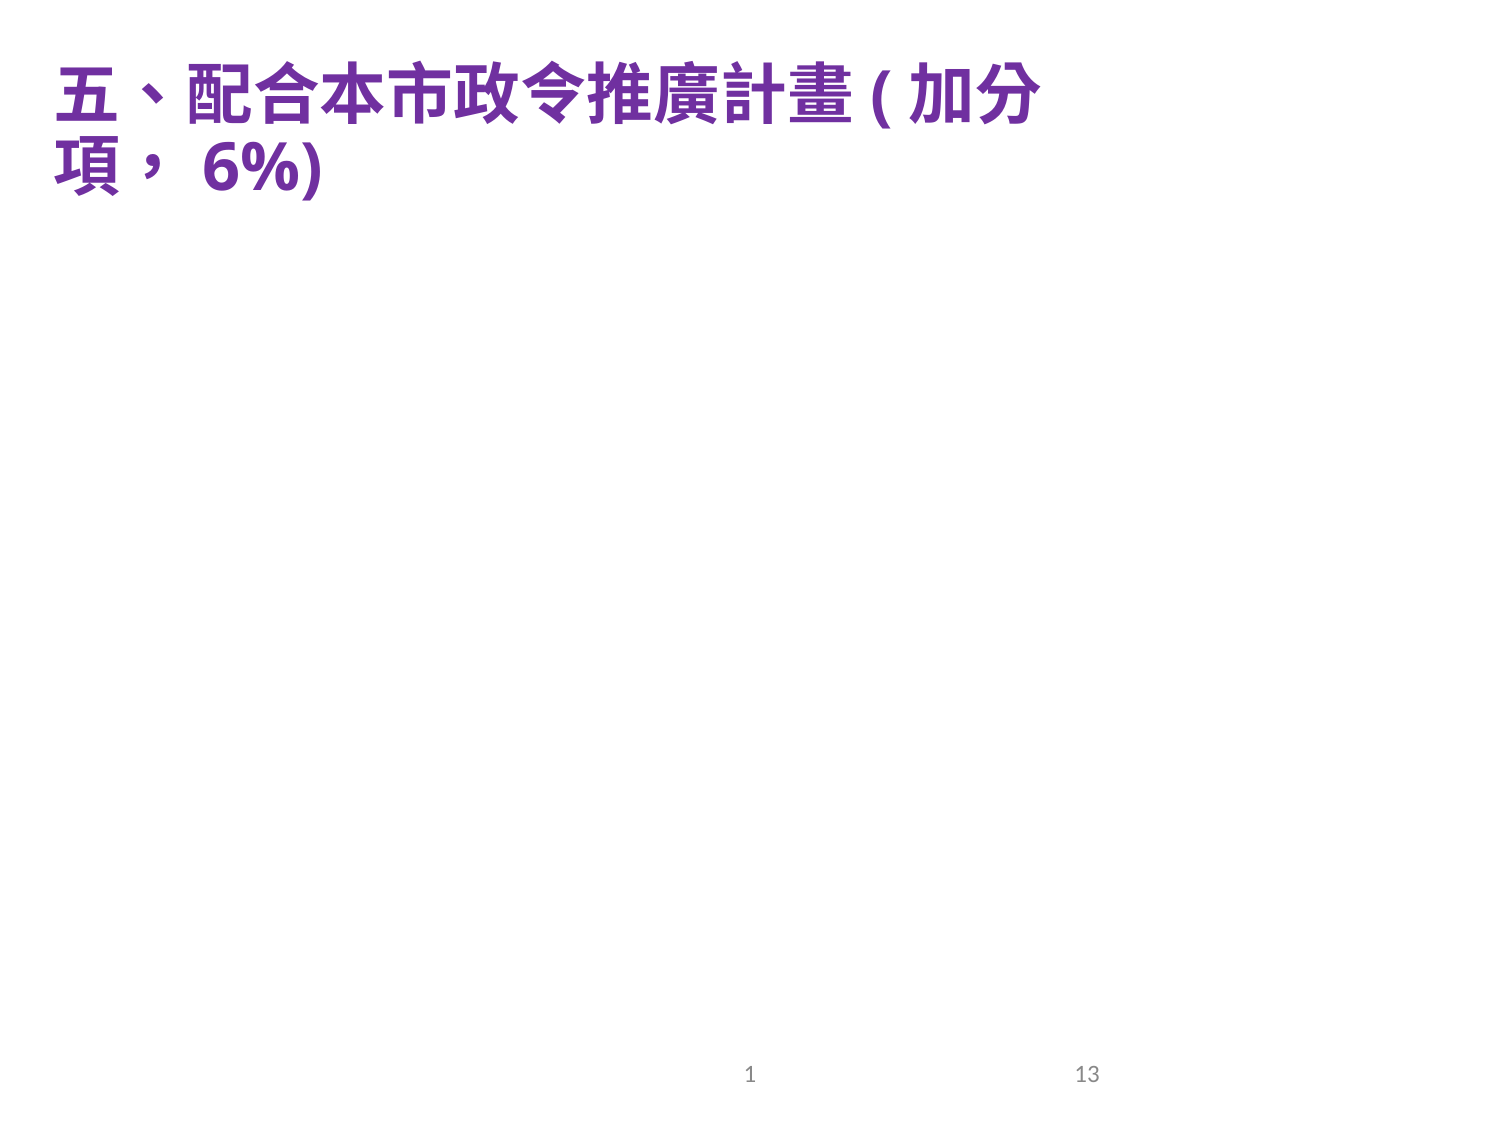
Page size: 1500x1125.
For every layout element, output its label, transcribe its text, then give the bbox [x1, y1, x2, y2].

text_box 1 [496, 1042, 1004, 1103]
text_box <編號> [1059, 1042, 1397, 1103]
text_box 五、配合本市政令推廣計畫(加分項，6%) [38, 53, 1311, 161]
